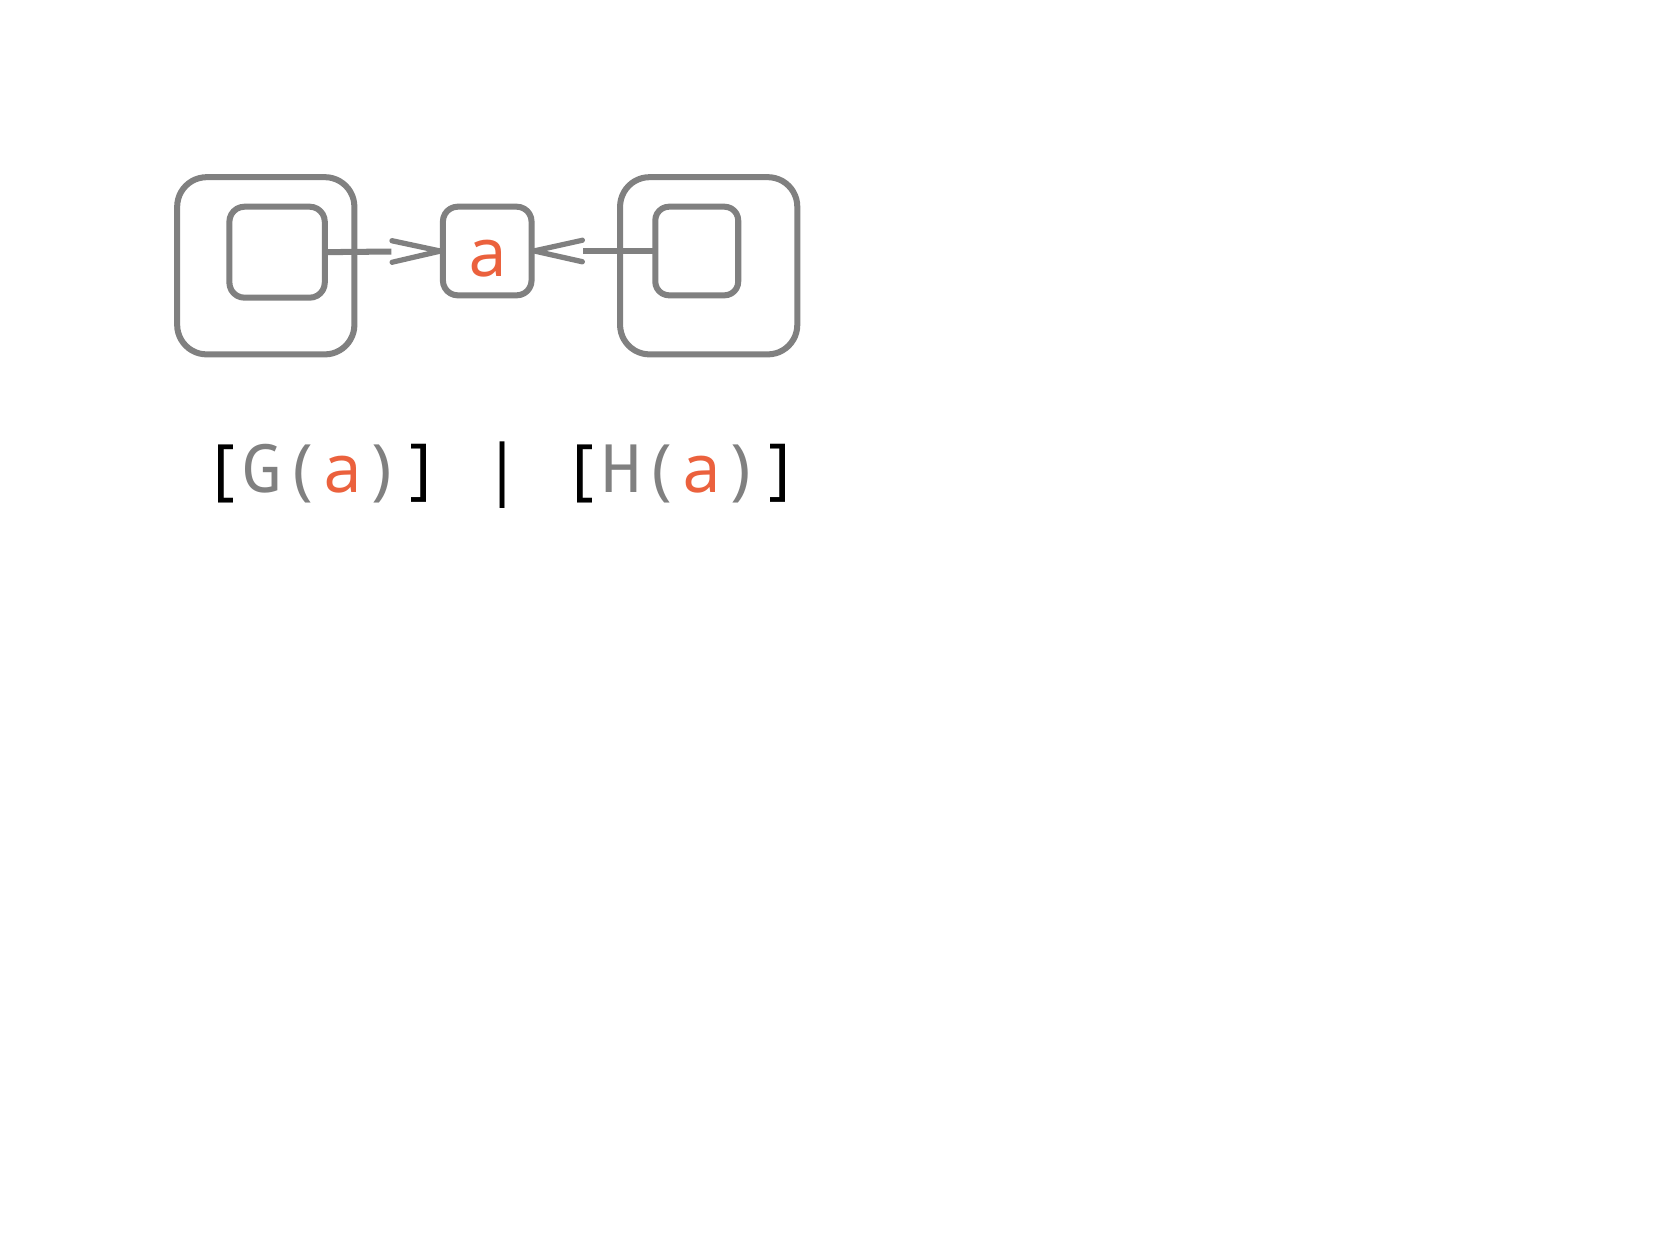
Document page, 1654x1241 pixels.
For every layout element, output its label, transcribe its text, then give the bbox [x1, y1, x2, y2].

text_box [G(a)] | [H(a)] [147, 413, 857, 515]
text_box a [442, 206, 532, 296]
